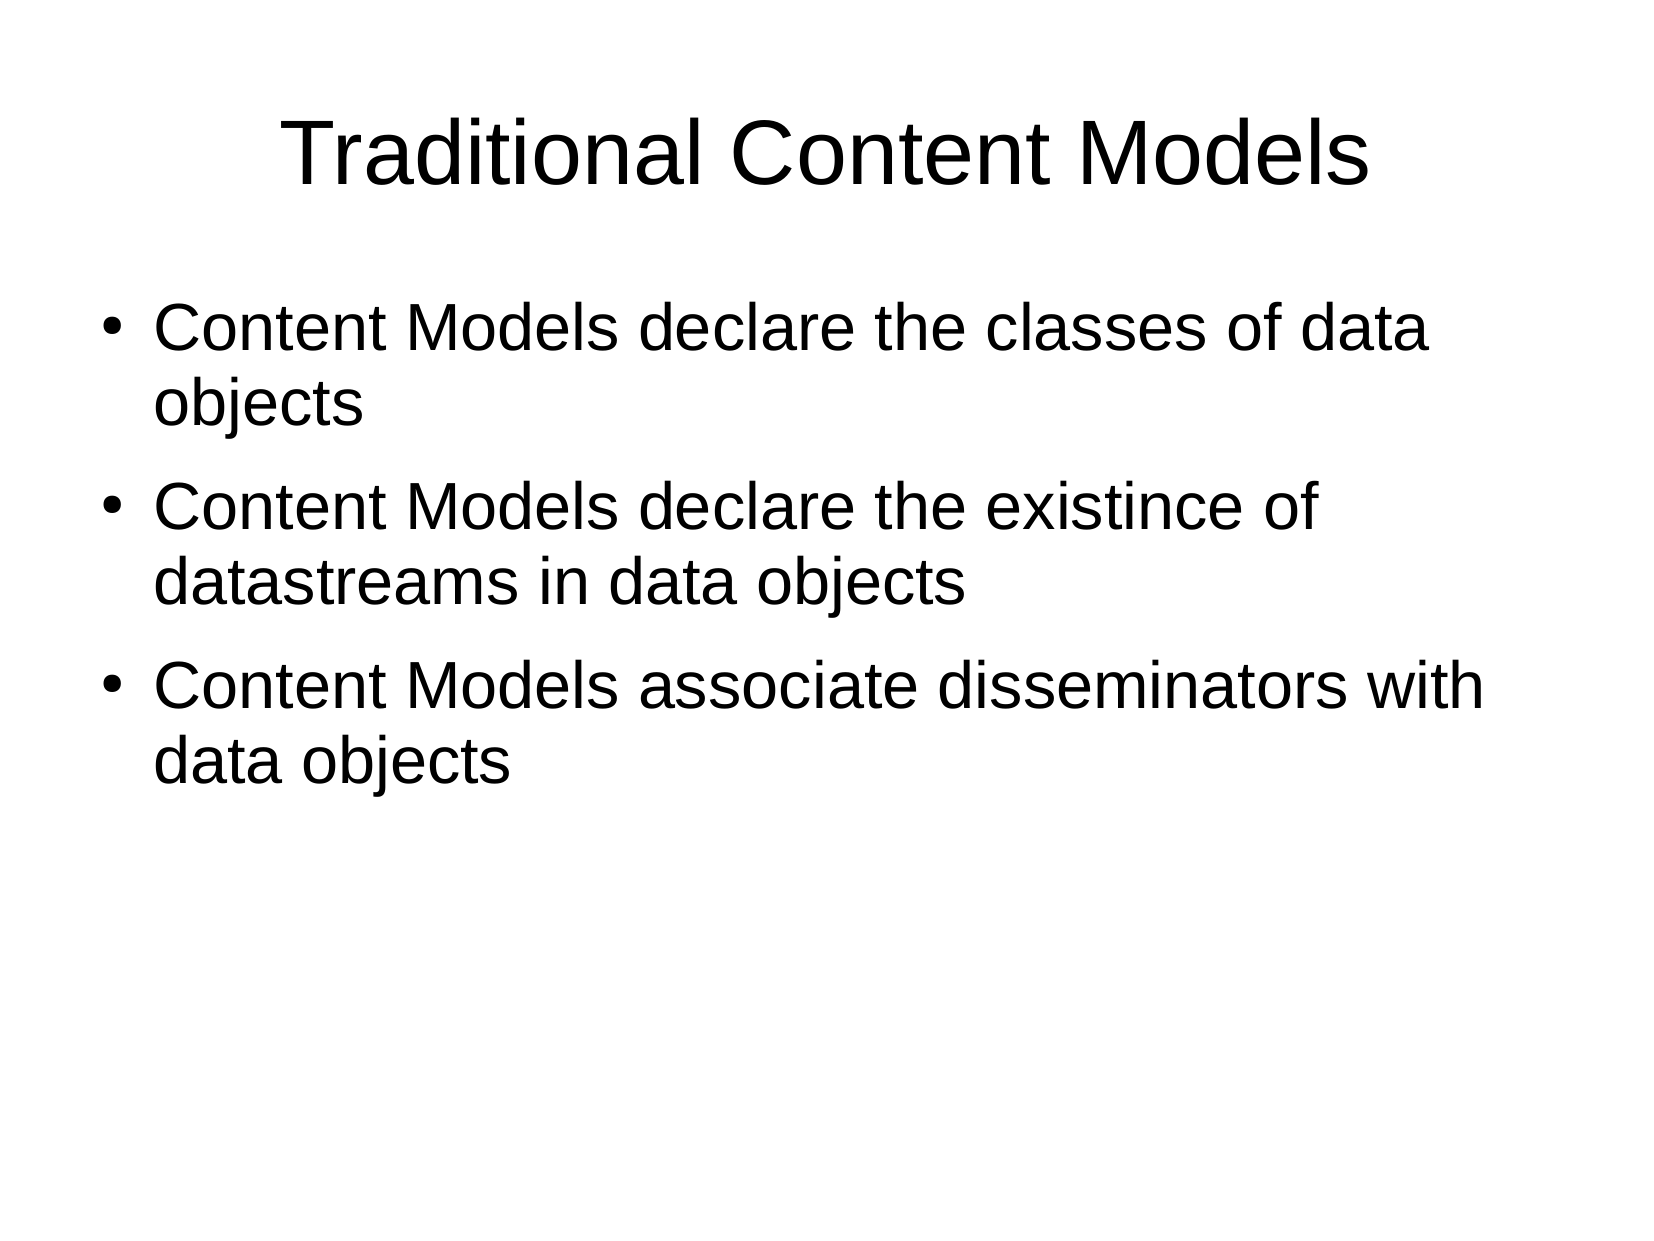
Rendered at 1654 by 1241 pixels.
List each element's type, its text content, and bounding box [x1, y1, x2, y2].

list Content Models declare the classes of data objects Content Models declare the existince of datastreams in data objects Content Models associate disseminators with data objects [82, 290, 1571, 1094]
title Traditional Content Models [82, 56, 1571, 250]
